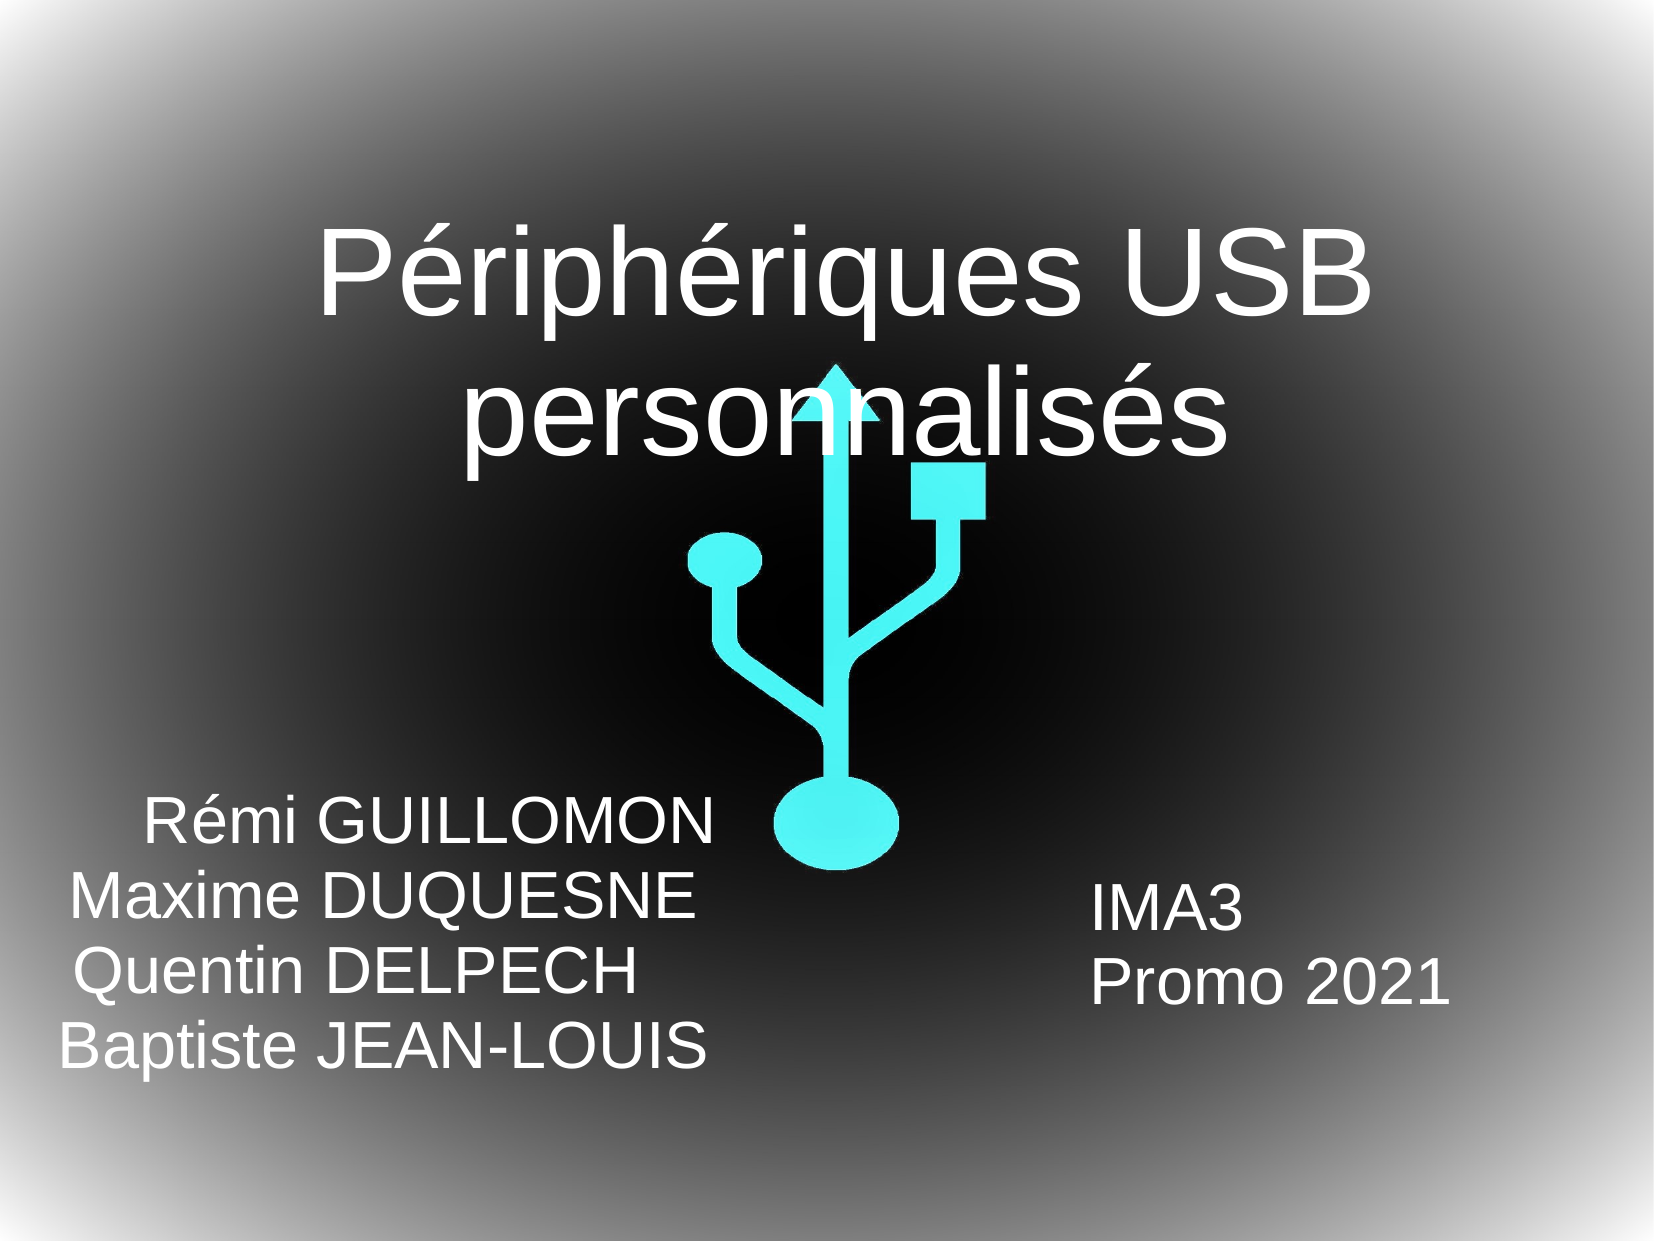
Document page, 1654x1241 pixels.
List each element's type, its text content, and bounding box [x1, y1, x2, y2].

text_box IMA3 Promo 2021 [1074, 862, 1489, 1028]
picture [0, 0, 1654, 1241]
subtitle Rémi GUILLOMON Maxime DUQUESNE Quentin DELPECH Baptiste JEAN-LOUIS [35, 767, 733, 1099]
title Périphériques USB personnalisés [302, 200, 1389, 485]
